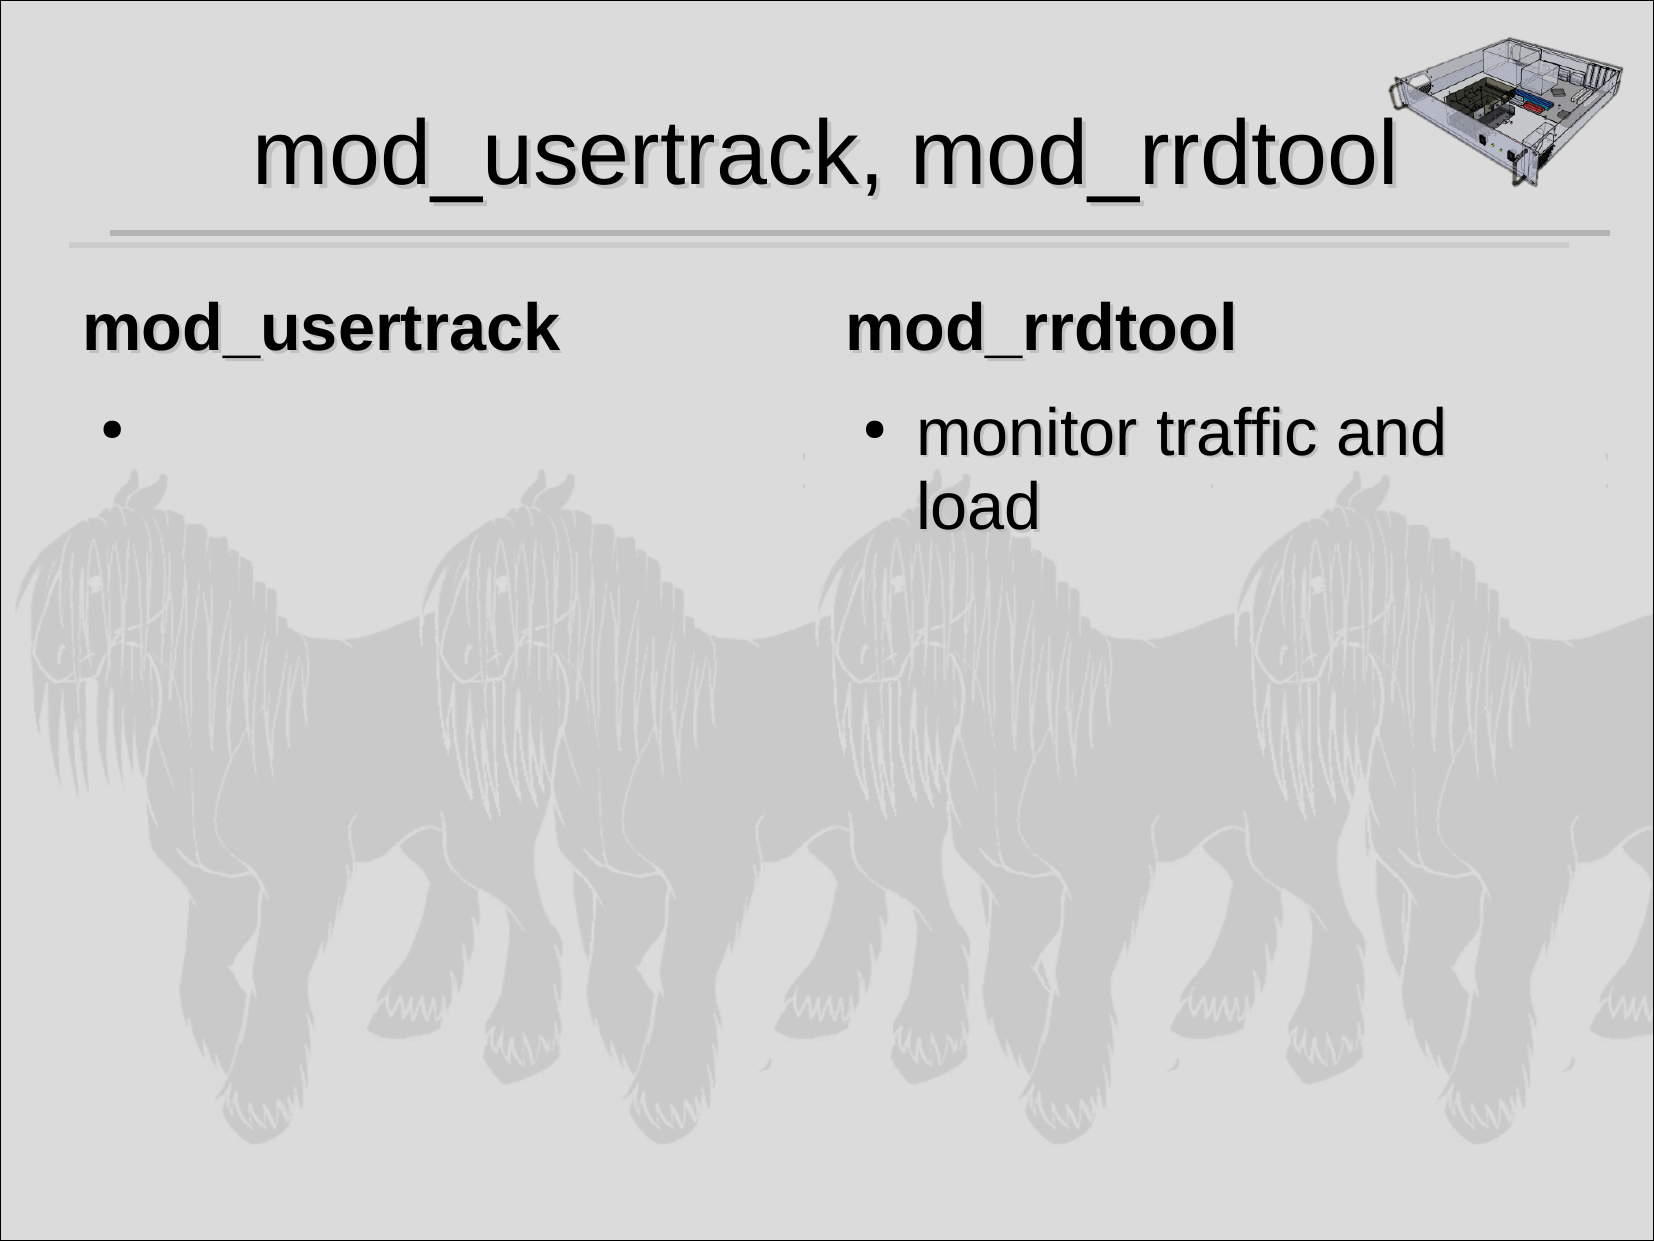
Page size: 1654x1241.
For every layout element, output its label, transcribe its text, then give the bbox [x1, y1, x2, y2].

list mod_rrdtool monitor traffic and load [845, 290, 1572, 1094]
picture [1387, 36, 1624, 188]
title mod_usertrack, mod_rrdtool [82, 49, 1571, 257]
list mod_usertrack [82, 290, 809, 1109]
